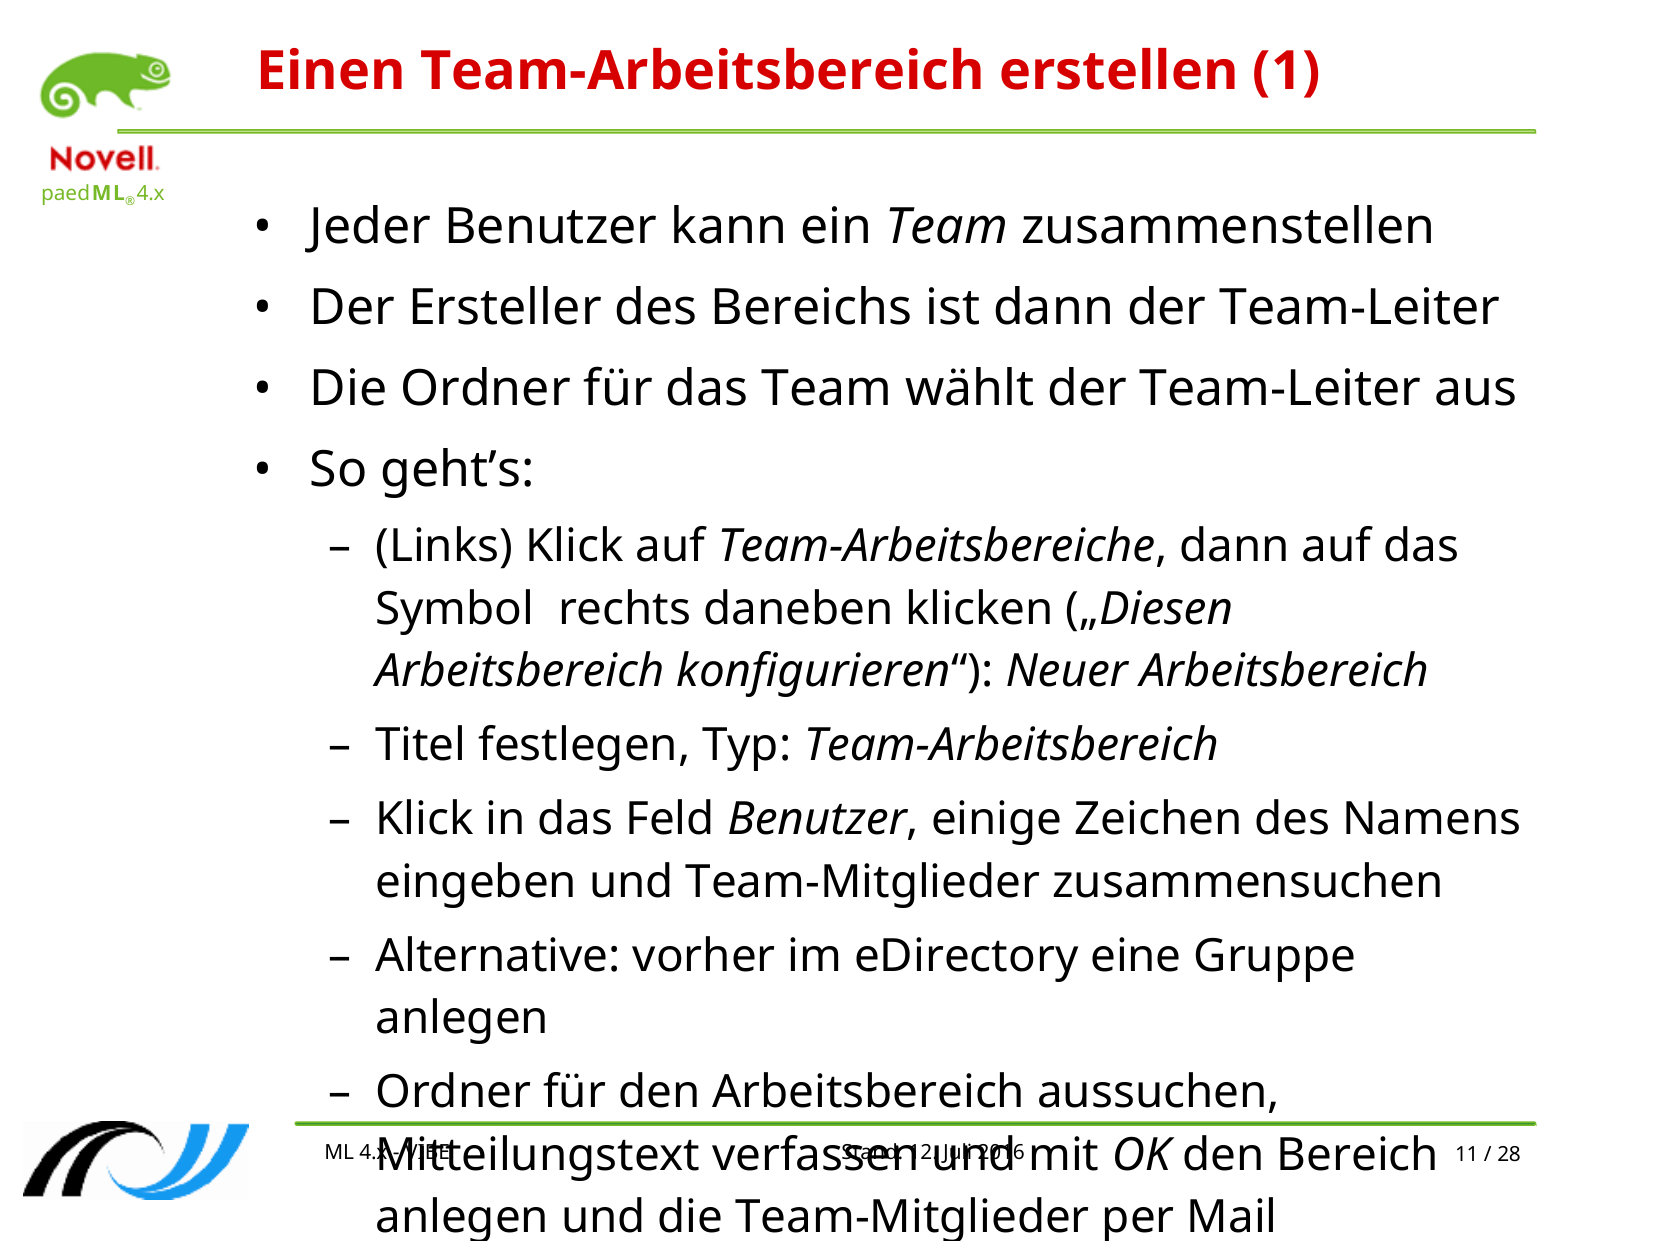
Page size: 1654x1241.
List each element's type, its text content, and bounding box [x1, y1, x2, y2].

list Jeder Benutzer kann ein Team zusammenstellen Der Ersteller des Bereichs ist dann der Team-Leiter Die Ordner für das Team wählt der Team-Leiter aus So geht’s: (Links) Klick auf Team-Arbeitsbereiche, dann auf das Symbol rechts daneben klicken („Diesen Arbeitsbereich konfigurieren“): Neuer Arbeitsbereich Titel festlegen, Typ: Team-Arbeitsbereich Klick in das Feld Benutzer, einige Zeichen des Namens eingeben und Team-Mitglieder zusammensuchen Alternative: vorher im eDirectory eine Gruppe anlegen Ordner für den Arbeitsbereich aussuchen, Mitteilungstext verfassen und mit OK den Bereich anlegen und die Team-Mitglieder per Mail informieren! [253, 190, 1530, 1084]
picture [23, 1121, 249, 1200]
title Einen Team-Arbeitsbereich erstellen (1) [256, 7, 1530, 131]
picture [26, 35, 184, 193]
